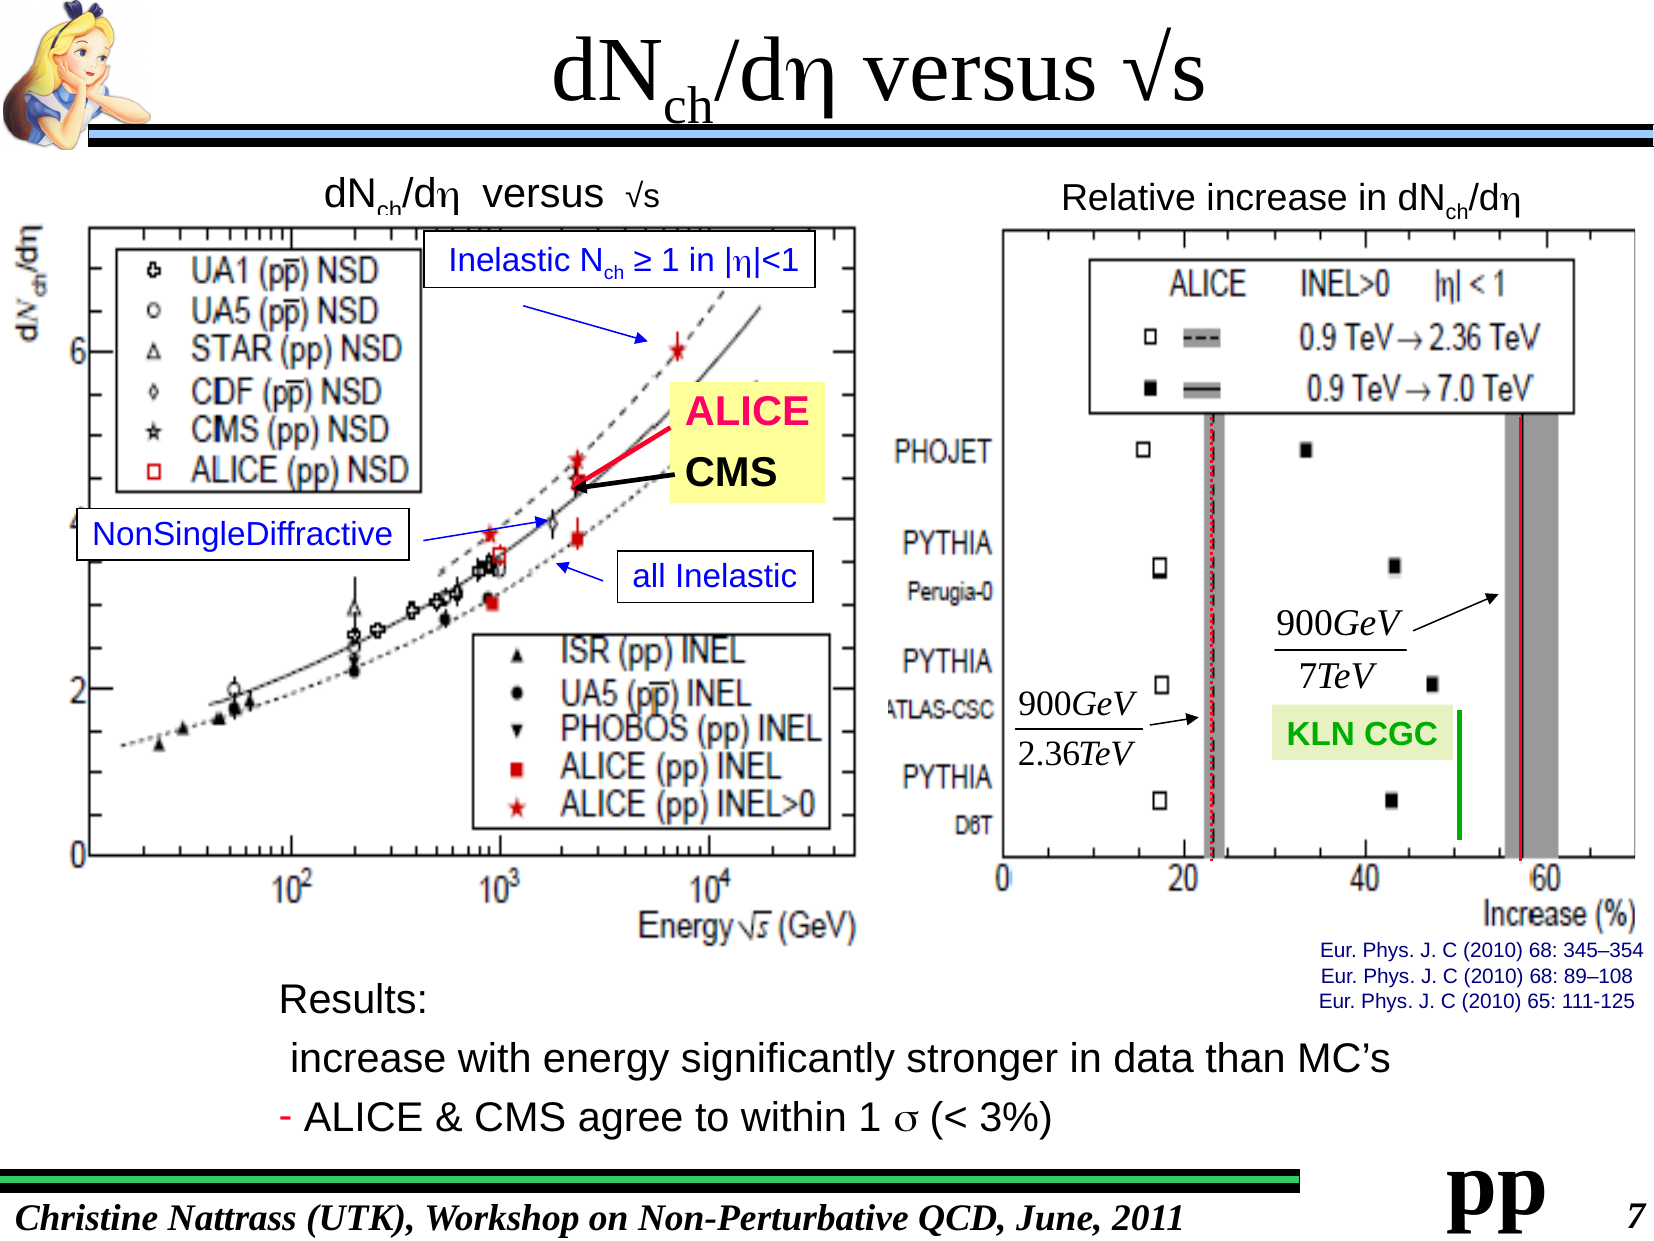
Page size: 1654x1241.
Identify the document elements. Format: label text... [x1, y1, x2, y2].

text_box Relative increase in dNch/d [1045, 166, 1538, 228]
text_box Eur. Phys. J. C (2010) 65: 111-125 [1304, 982, 1650, 1021]
text_box Eur. Phys. J. C (2010) 68: 345–354 [1305, 931, 1653, 970]
text_box Inelastic Nch ≥ 1 in ||<1 [423, 231, 816, 288]
text_box ALICE CMS [669, 382, 826, 503]
text_box pp [1338, 1125, 1564, 1241]
text_box KLN CGC [1271, 704, 1453, 761]
picture [3, 0, 151, 150]
text_box all Inelastic [617, 551, 813, 603]
picture [9, 215, 870, 952]
title dNch/d versus √s [135, 13, 1624, 141]
chart [1009, 681, 1149, 774]
text_box Results: increase with energy significantly stronger in data than MC’s ALICE & CMS agree to within 1  (< 3%) [263, 970, 1408, 1148]
text_box dNch/dversus√s [297, 159, 676, 215]
picture [888, 211, 1636, 940]
chart [1268, 599, 1414, 698]
text_box NonSingleDiffractive [77, 508, 409, 560]
text_box Eur. Phys. J. C (2010) 68: 89–108 [1306, 956, 1653, 996]
